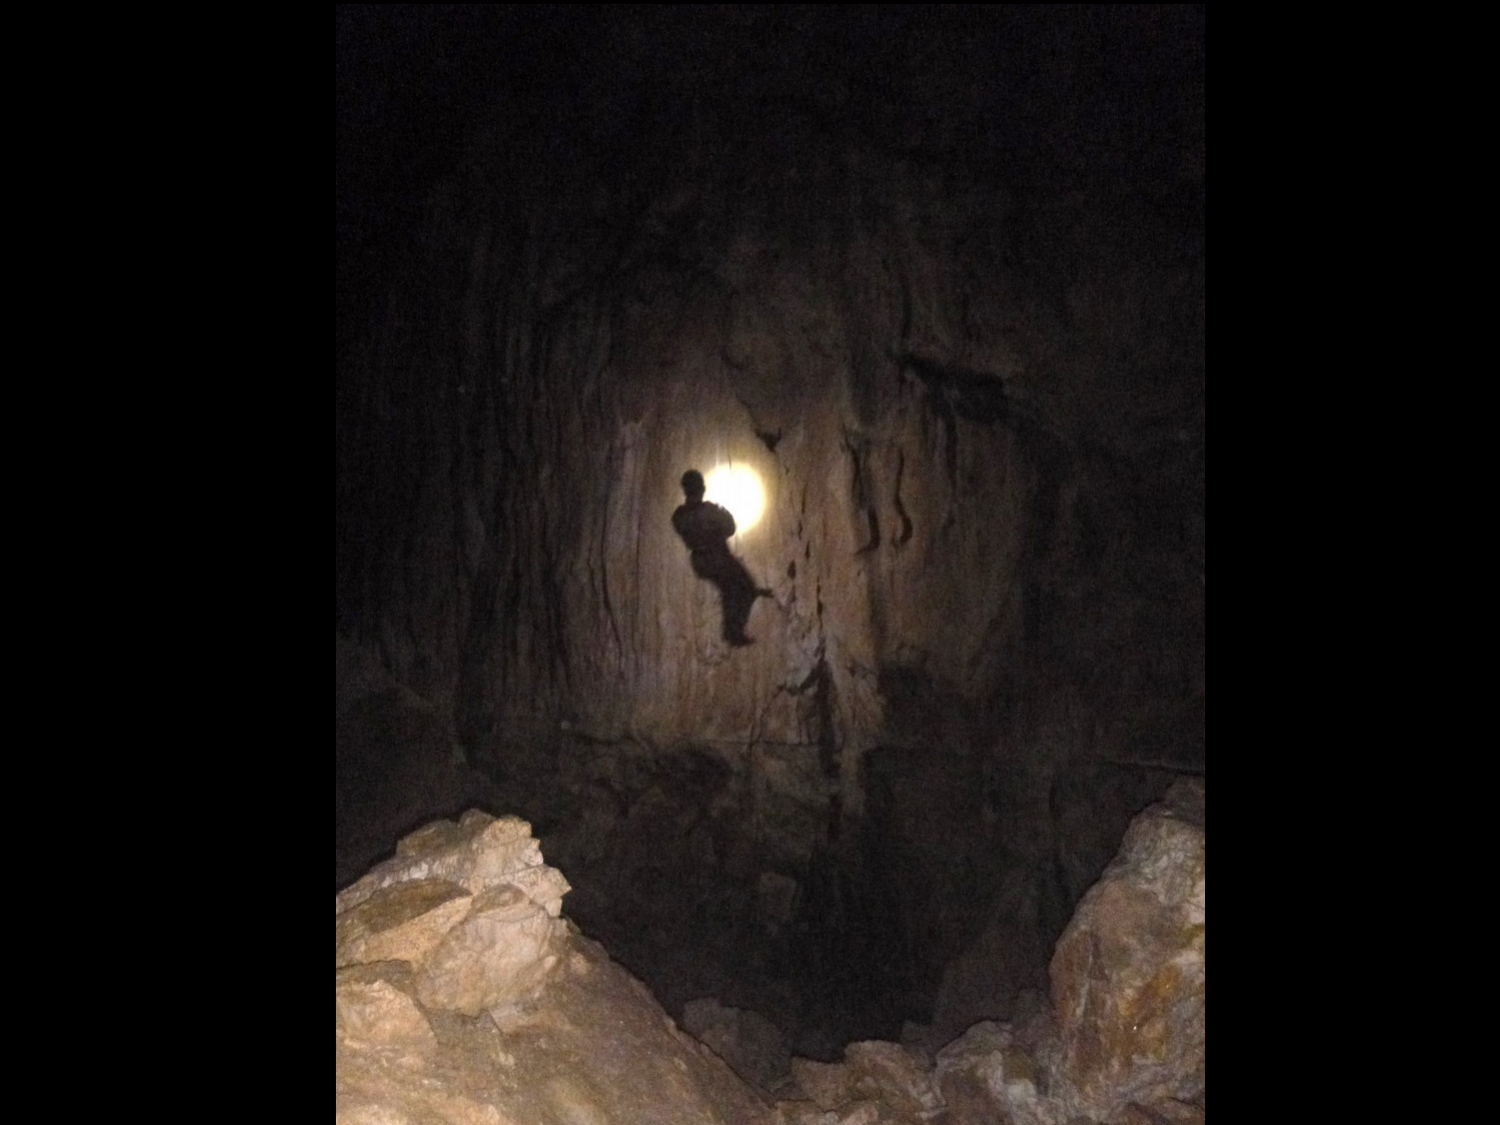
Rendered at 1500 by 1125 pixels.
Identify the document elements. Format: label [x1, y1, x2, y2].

picture [336, 4, 1205, 1125]
